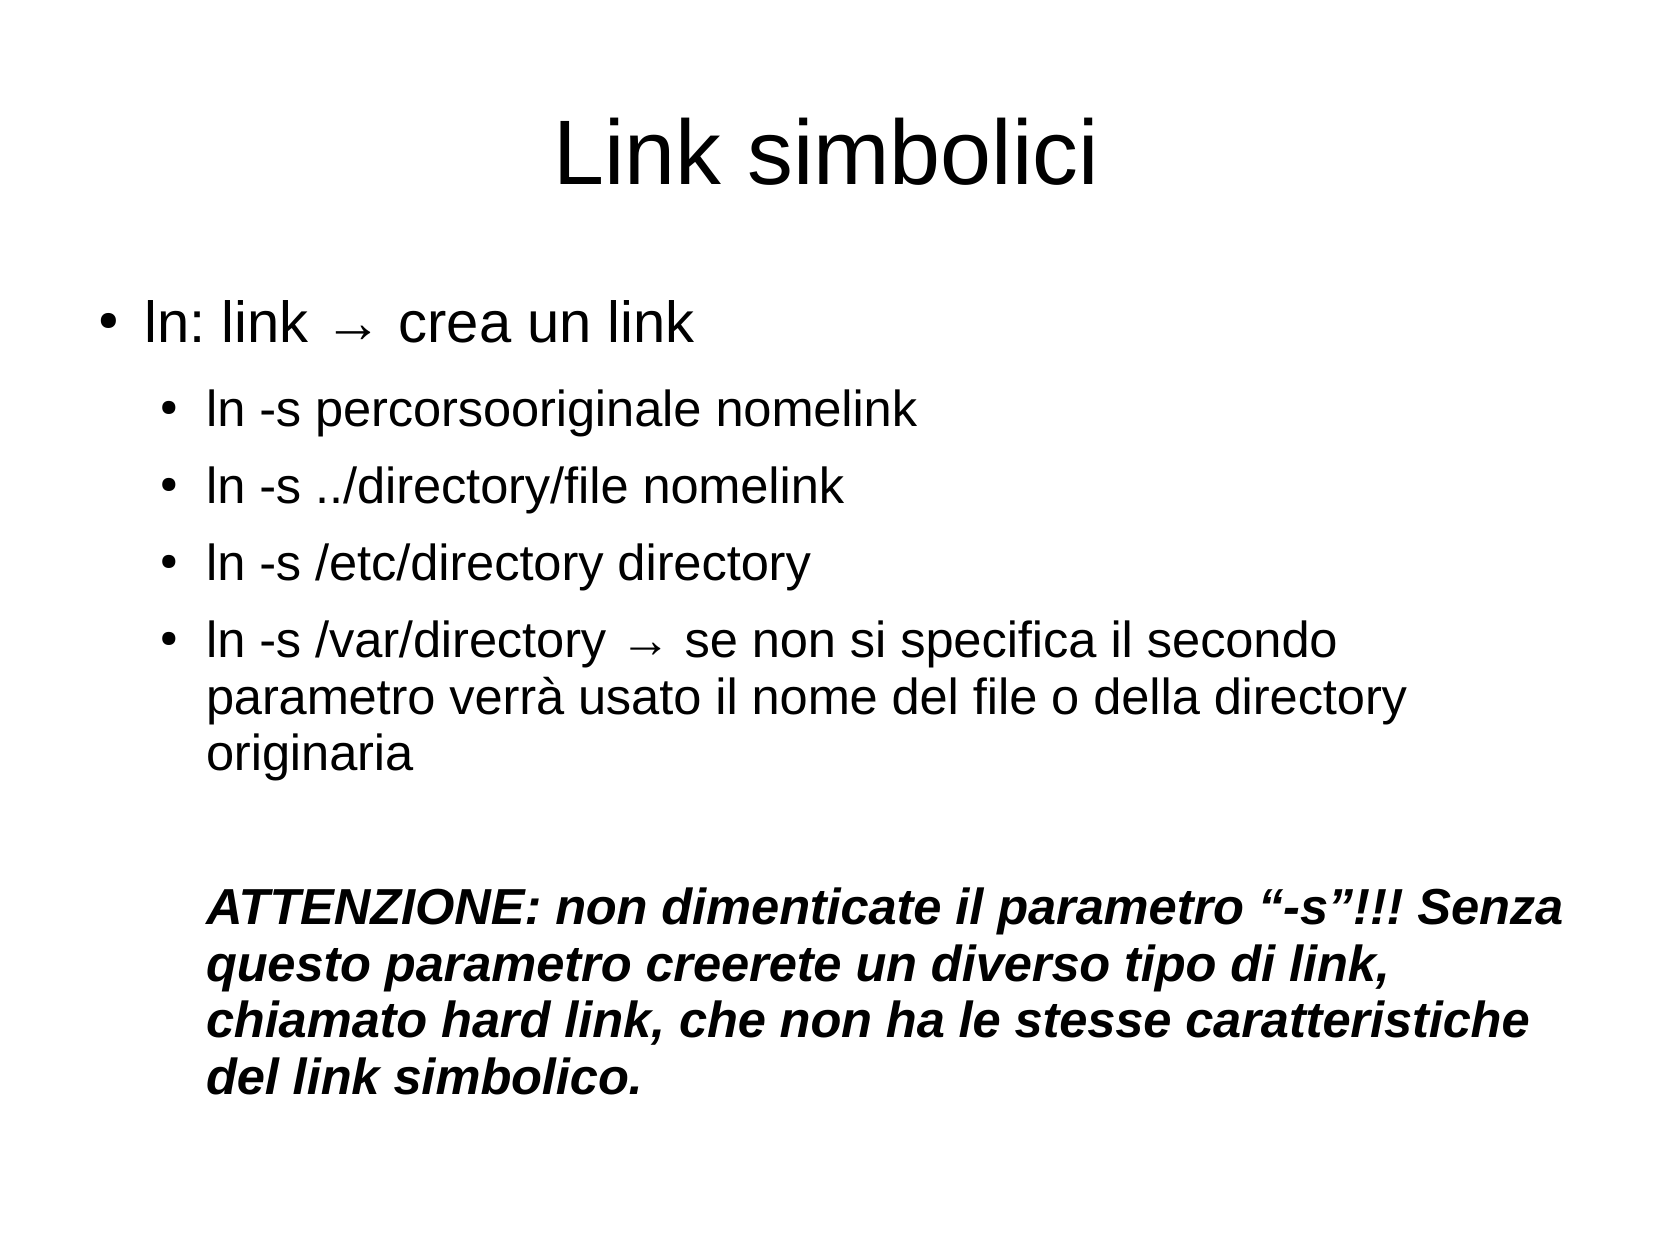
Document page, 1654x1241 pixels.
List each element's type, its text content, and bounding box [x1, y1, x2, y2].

list ln: link → crea un link ln -s percorsooriginale nomelink ln -s ../directory/file nomelink ln -s /etc/directory directory ln -s /var/directory → se non si specifica il secondo parametro verrà usato il nome del file o della directory originaria ATTENZIONE: non dimenticate il parametro “-s”!!! Senza questo parametro creerete un diverso tipo di link, chiamato hard link, che non ha le stesse caratteristiche del link simbolico. [82, 290, 1571, 1109]
title Link simbolici [82, 49, 1571, 257]
